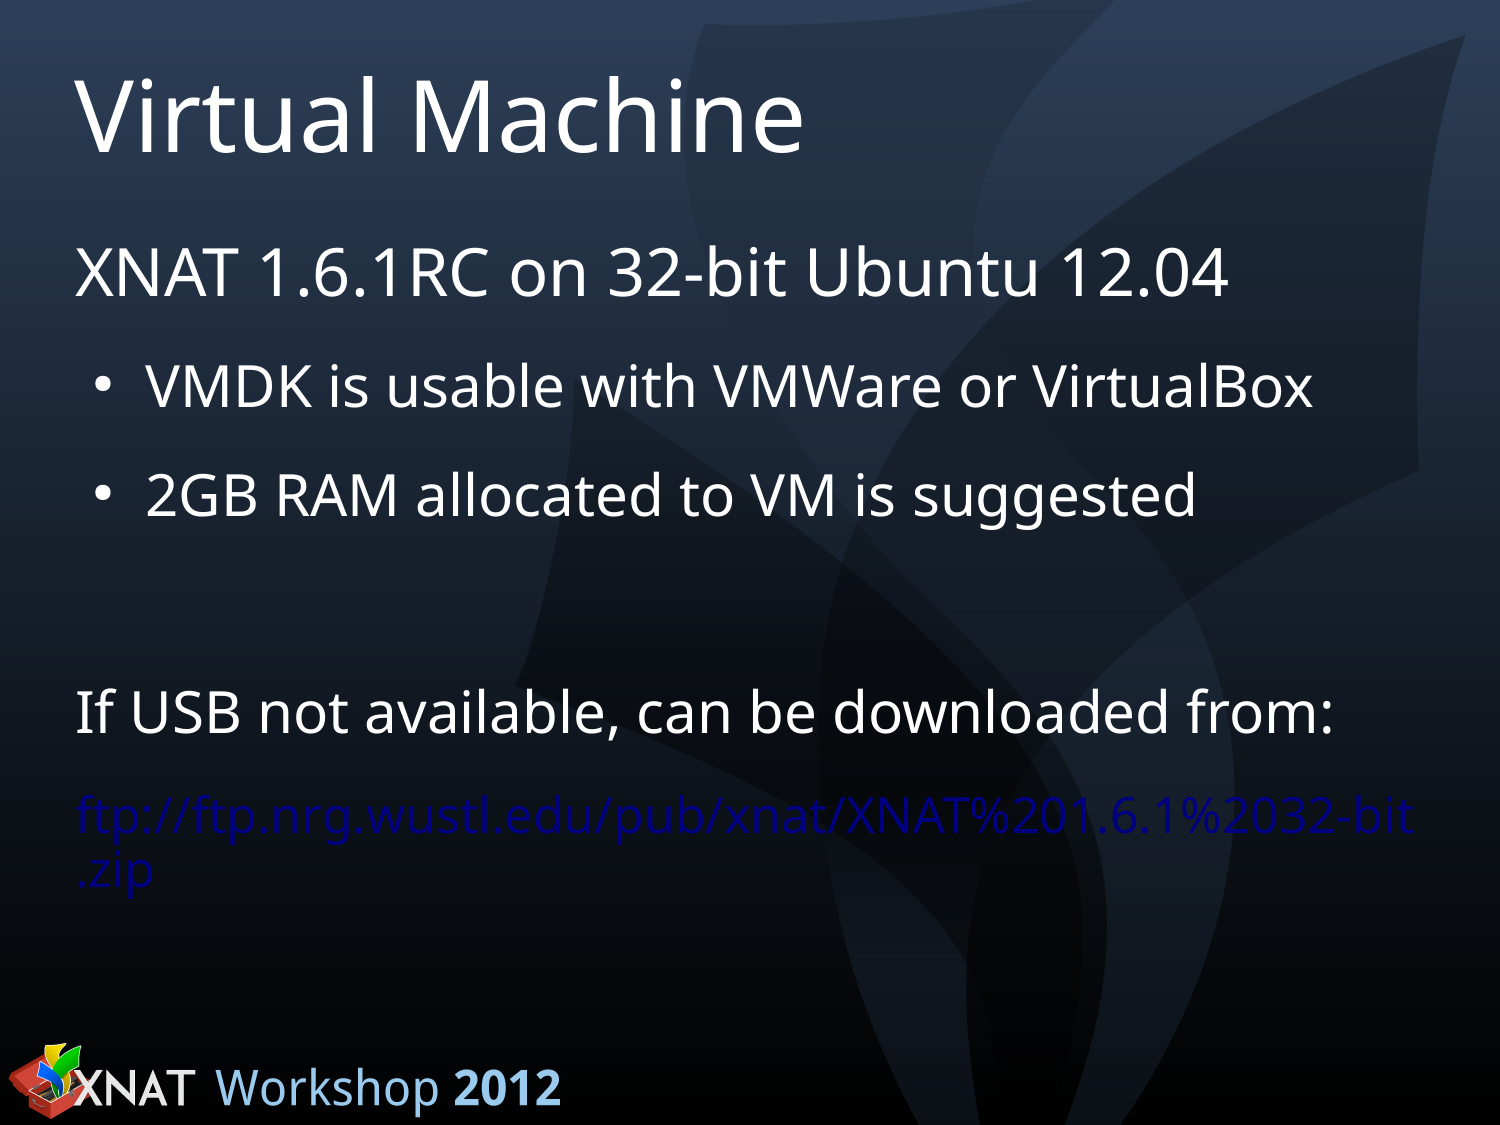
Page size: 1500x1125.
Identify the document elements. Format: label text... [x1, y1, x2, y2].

picture [0, 0, 1500, 1125]
title Virtual Machine [60, 45, 1410, 188]
list XNAT 1.6.1RC on 32-bit Ubuntu 12.04 VMDK is usable with VMWare or VirtualBox 2GB RAM allocated to VM is suggested If USB not available, can be downloaded from: ftp://ftp.nrg.wustl.edu/pub/xnat/XNAT%201.6.1%2032-bit.zip [75, 224, 1425, 763]
